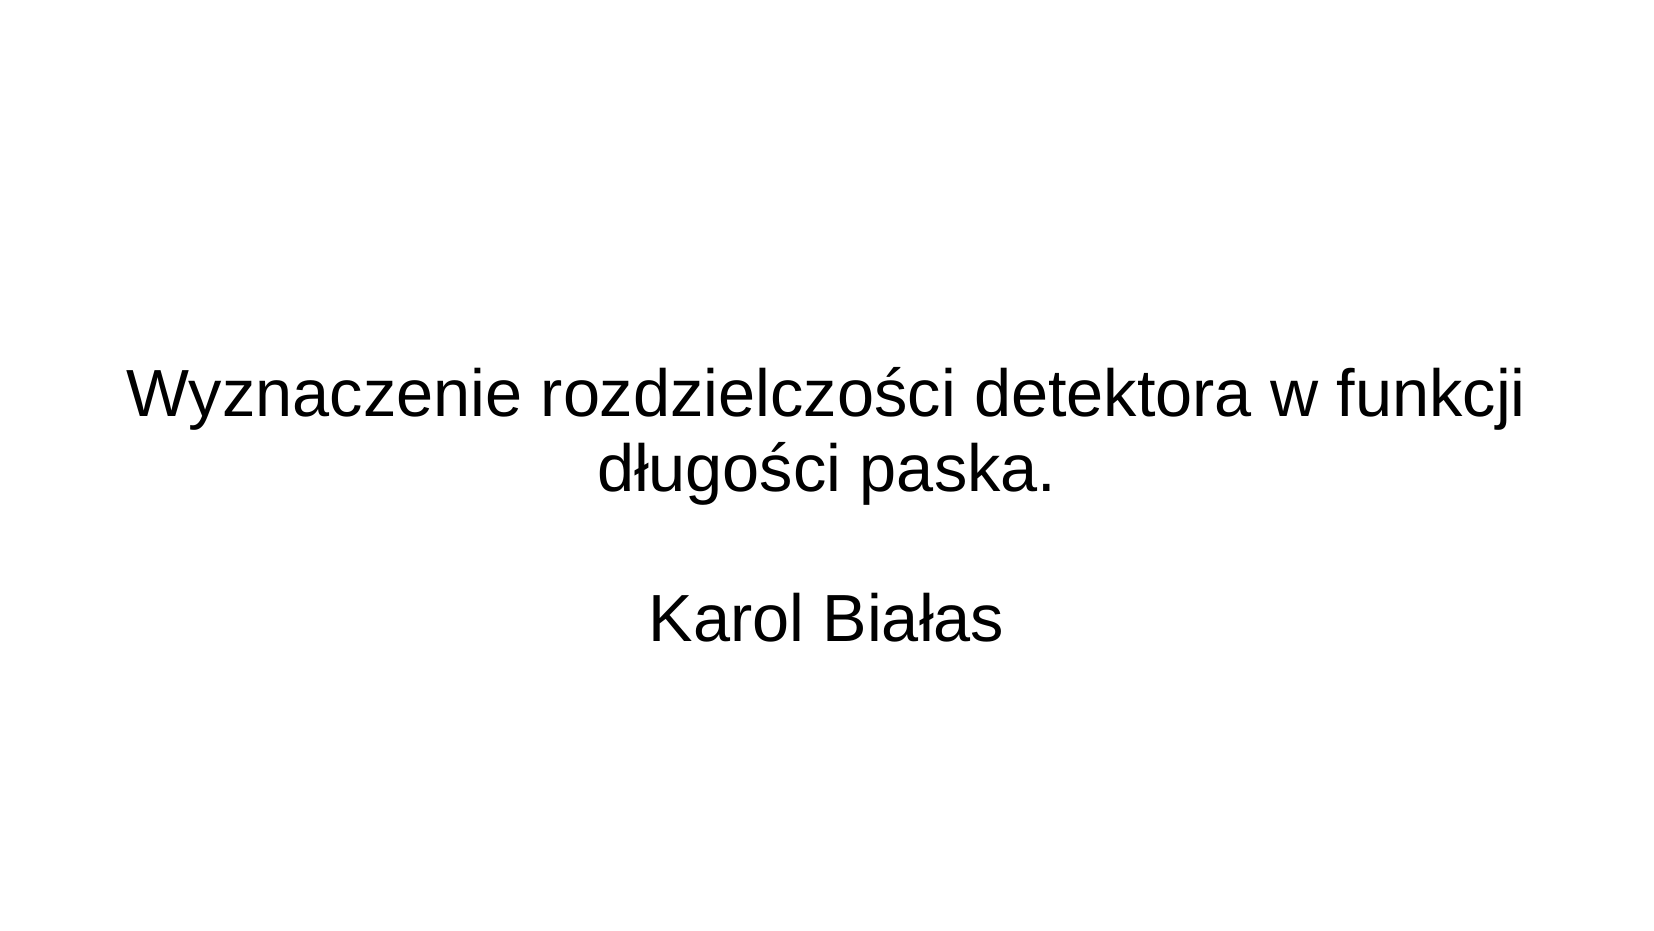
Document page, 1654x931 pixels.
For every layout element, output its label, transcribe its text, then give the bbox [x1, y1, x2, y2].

subtitle Wyznaczenie rozdzielczości detektora w funkcji długości paska. Karol Białas [82, 236, 1571, 776]
